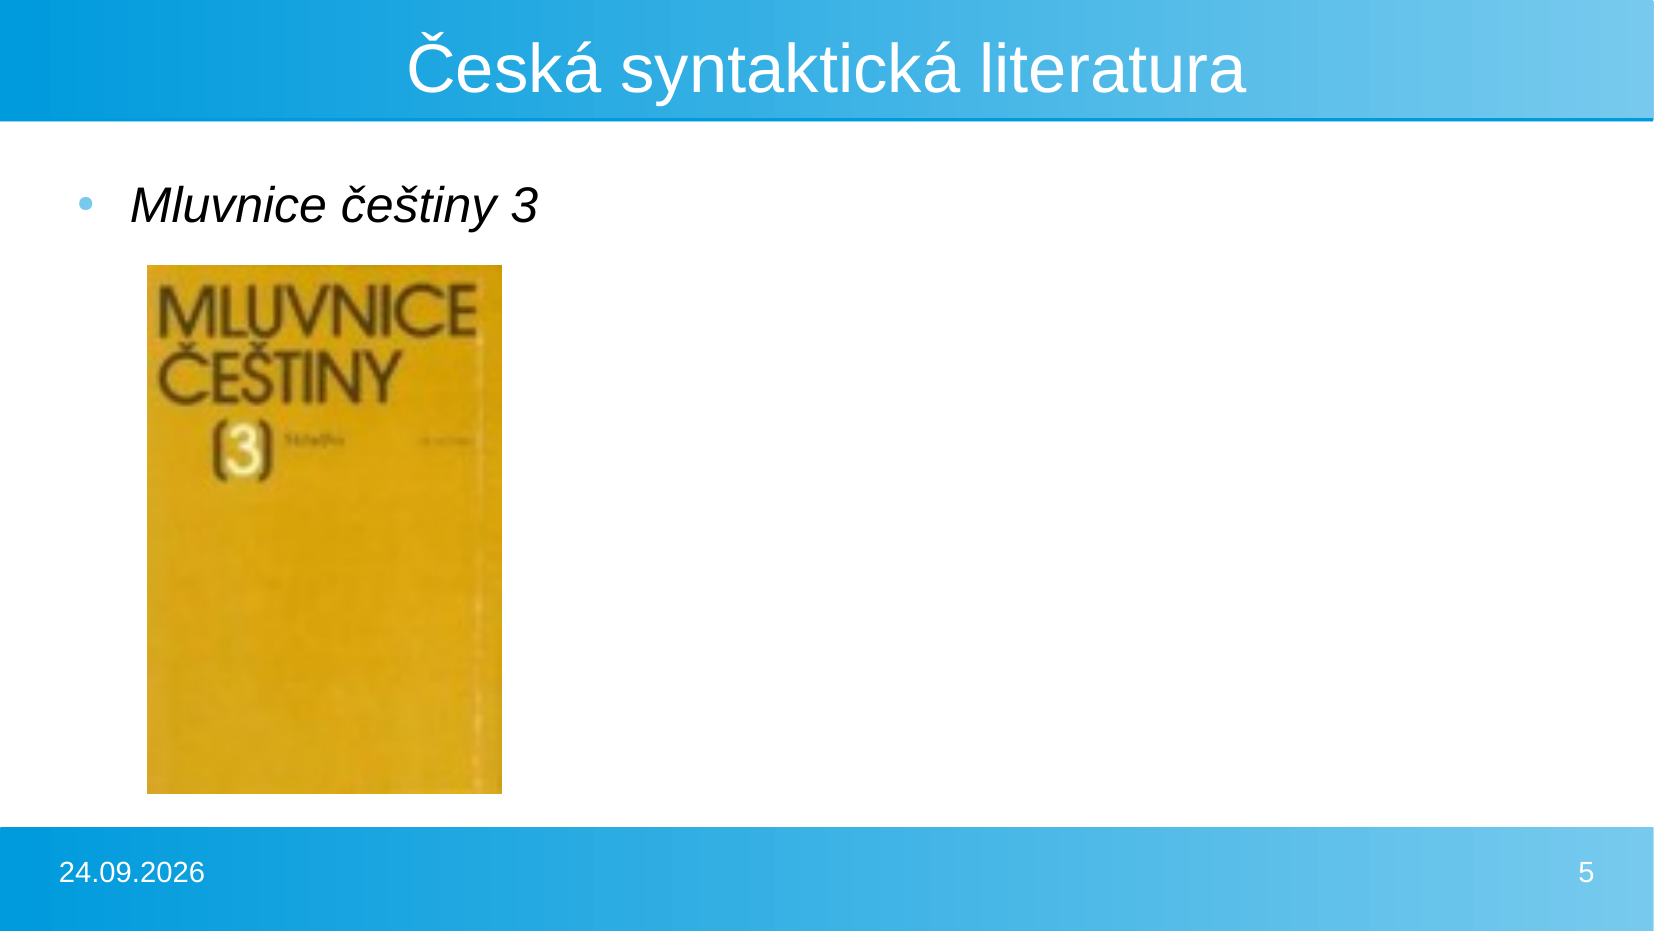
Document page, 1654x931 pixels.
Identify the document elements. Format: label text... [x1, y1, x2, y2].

picture [147, 265, 502, 794]
title Česká syntaktická literatura [59, 29, 1595, 108]
list Mluvnice češtiny 3 [59, 177, 1595, 768]
